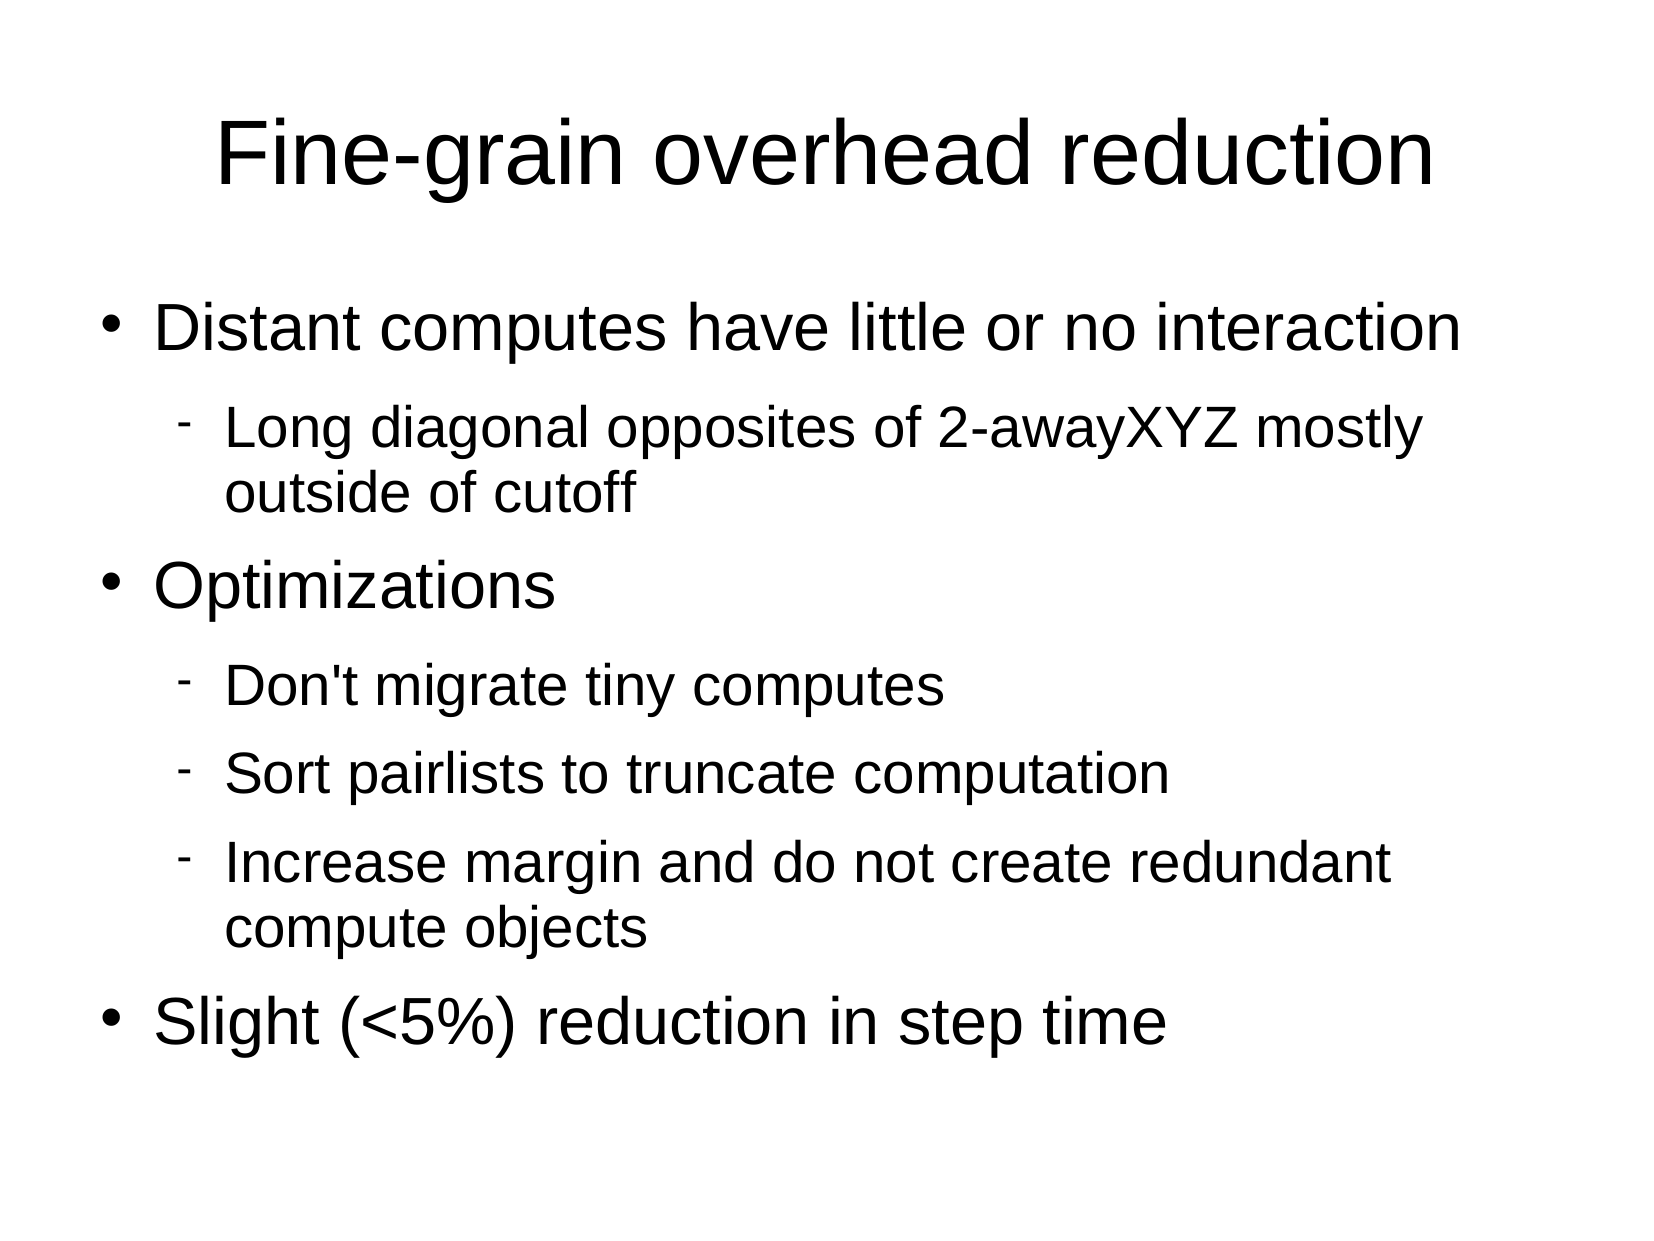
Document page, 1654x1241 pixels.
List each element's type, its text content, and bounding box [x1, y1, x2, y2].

list Distant computes have little or no interaction Long diagonal opposites of 2-awayXYZ mostly outside of cutoff Optimizations Don't migrate tiny computes Sort pairlists to truncate computation Increase margin and do not create redundant compute objects Slight (<5%) reduction in step time [82, 290, 1571, 1154]
title Fine-grain overhead reduction [82, 49, 1571, 257]
